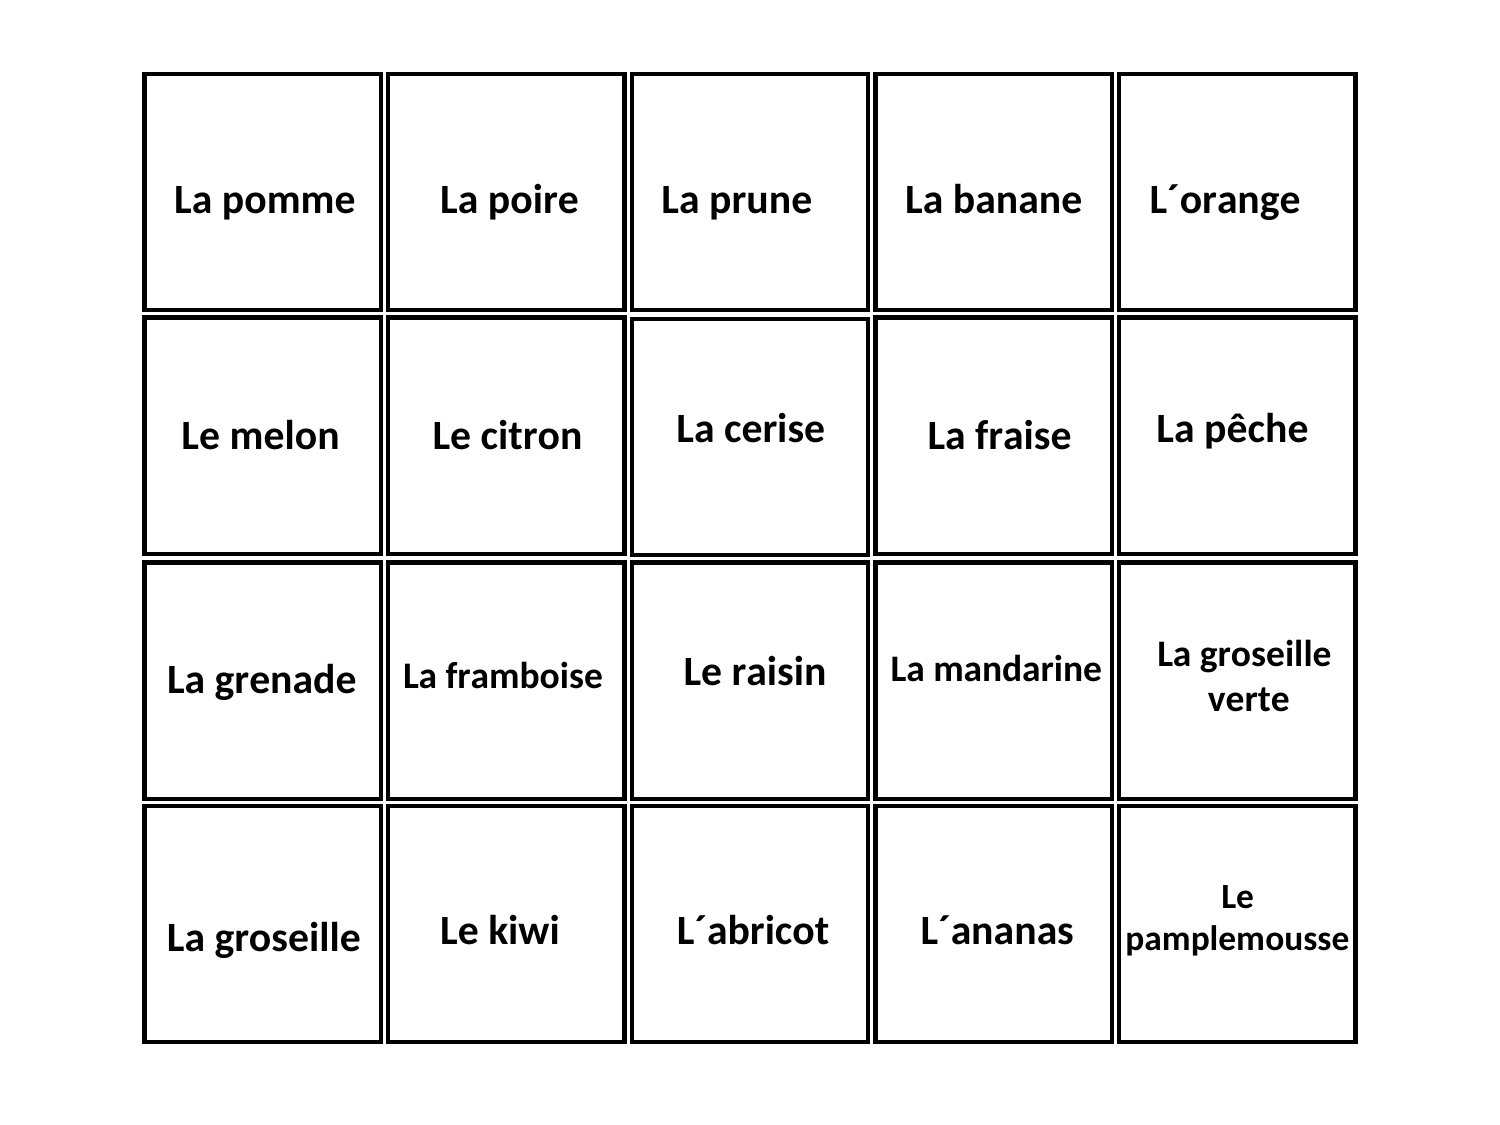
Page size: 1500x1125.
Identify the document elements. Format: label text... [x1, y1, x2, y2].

text_box [631, 562, 869, 799]
text_box [631, 318, 869, 556]
text_box La groseille verte [1104, 621, 1385, 727]
text_box Le raisin [668, 636, 852, 702]
text_box La banane [890, 163, 1098, 230]
text_box Le citron [417, 399, 598, 466]
text_box [875, 806, 1112, 1043]
text_box L´ananas [905, 894, 1089, 961]
text_box [875, 317, 1112, 554]
text_box [388, 805, 625, 1043]
text_box La fraise [912, 399, 1087, 466]
text_box [1119, 805, 1356, 865]
text_box La framboise [388, 643, 619, 705]
text_box [144, 805, 381, 1043]
text_box [1119, 727, 1356, 799]
text_box La grenade [152, 643, 372, 710]
text_box [631, 73, 869, 310]
text_box [875, 697, 1112, 799]
text_box [875, 562, 1112, 636]
text_box La poire [425, 163, 604, 230]
text_box La pêche [1141, 392, 1324, 459]
text_box La cerise [661, 392, 841, 459]
text_box Le kiwi [425, 894, 575, 961]
text_box [1119, 317, 1356, 554]
text_box [1119, 562, 1356, 621]
text_box [144, 73, 381, 310]
text_box La mandarine [875, 636, 1118, 697]
text_box L´abricot [662, 894, 854, 961]
text_box La pomme [159, 163, 371, 230]
text_box [875, 73, 1112, 310]
text_box [144, 562, 381, 799]
text_box L´orange [1134, 163, 1326, 230]
text_box La prune [646, 163, 828, 230]
text_box [1119, 966, 1356, 1043]
text_box [1119, 73, 1356, 310]
text_box [388, 317, 625, 554]
text_box Le pamplemousse [1096, 865, 1379, 966]
text_box [388, 73, 625, 310]
text_box Le melon [166, 399, 365, 466]
text_box [388, 562, 625, 799]
text_box La groseille [152, 902, 377, 968]
text_box [144, 317, 381, 554]
text_box [631, 805, 869, 1043]
